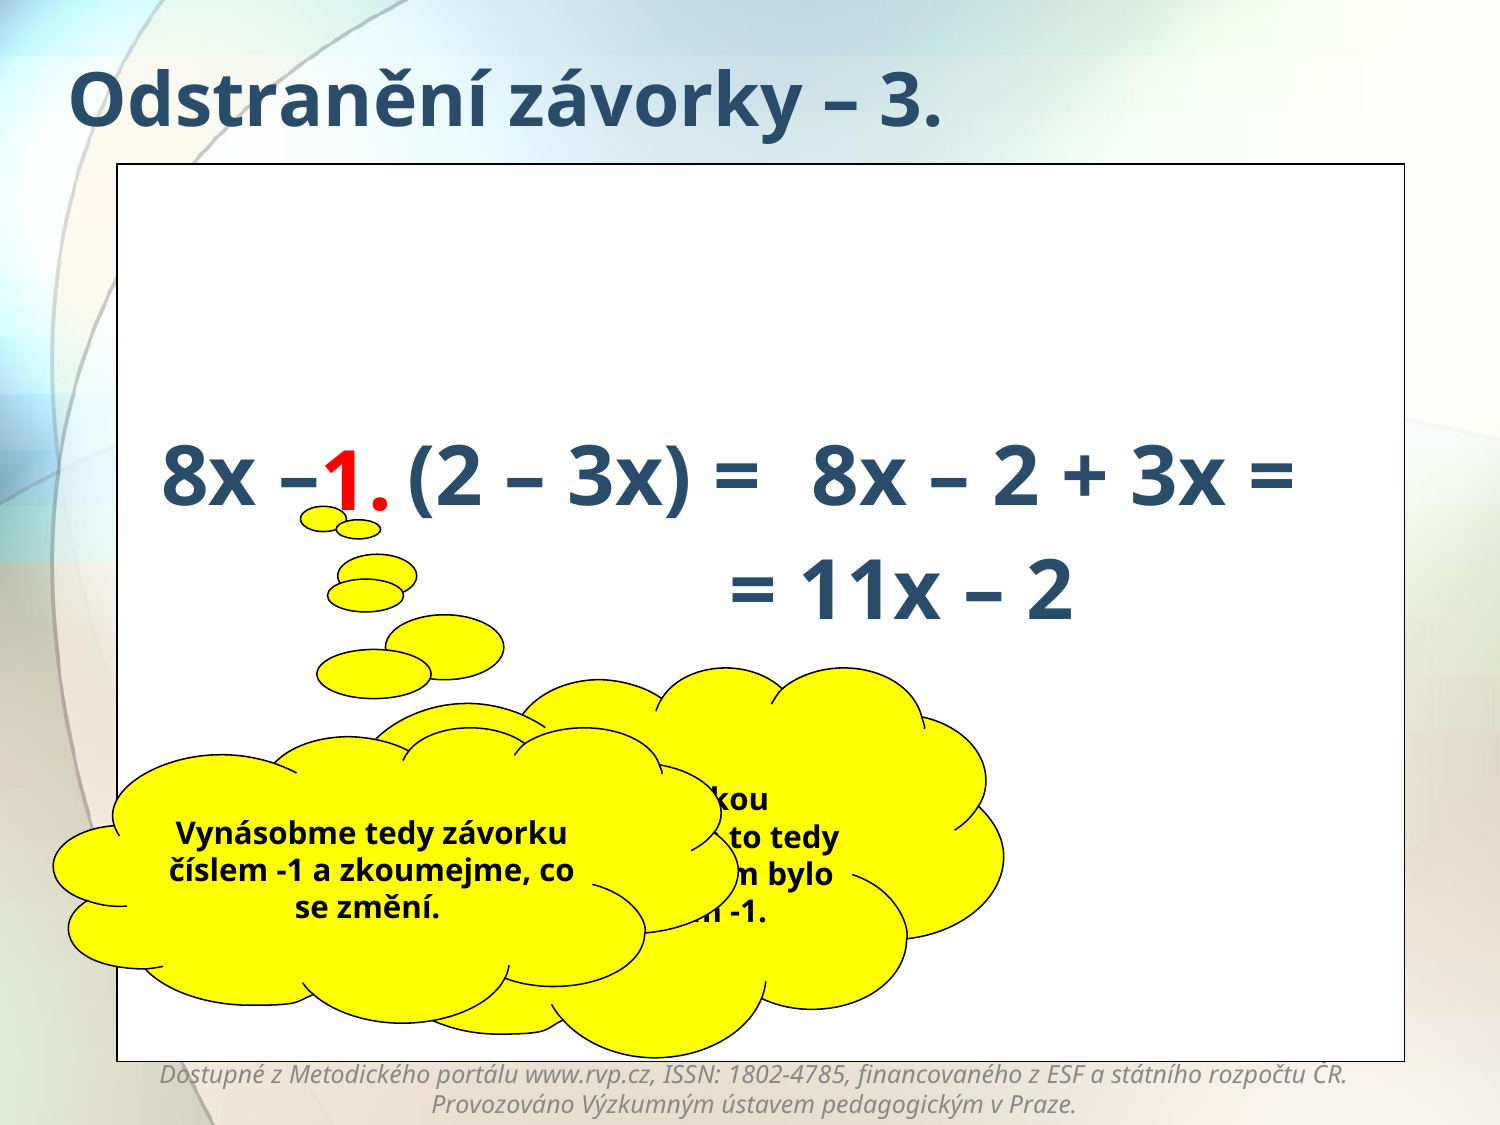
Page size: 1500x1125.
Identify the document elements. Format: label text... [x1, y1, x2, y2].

text_box [117, 164, 1405, 1062]
text_box = 11x – 2 [714, 550, 1294, 622]
text_box Vynásobme tedy závorku číslem -1 a zkoumejme, co se změní. [316, 649, 432, 699]
picture [0, 0, 1500, 1125]
text_box 8x – 2 + 3x = [797, 437, 1376, 508]
text_box Vynásobme tedy závorku číslem -1 a zkoumejme, co se změní. [327, 579, 404, 612]
text_box Vynásobme tedy závorku číslem -1 a zkoumejme, co se změní. [53, 727, 739, 1024]
text_box Je-li před závorkou znaménko minus, je to tedy stejné jako kdyby tam bylo násobení číslem -1. [337, 554, 417, 593]
text_box Odstranění závorky – 3. [53, 54, 1471, 138]
text_box Je-li před závorkou znaménko minus, je to tedy stejné jako kdyby tam bylo násobení číslem -1. [375, 667, 1004, 1058]
text_box Je-li před závorkou znaménko minus, je to tedy stejné jako kdyby tam bylo násobení číslem -1. [385, 614, 504, 680]
text_box 1. [305, 441, 436, 513]
text_box 8x – (2 – 3x) = [146, 437, 797, 508]
